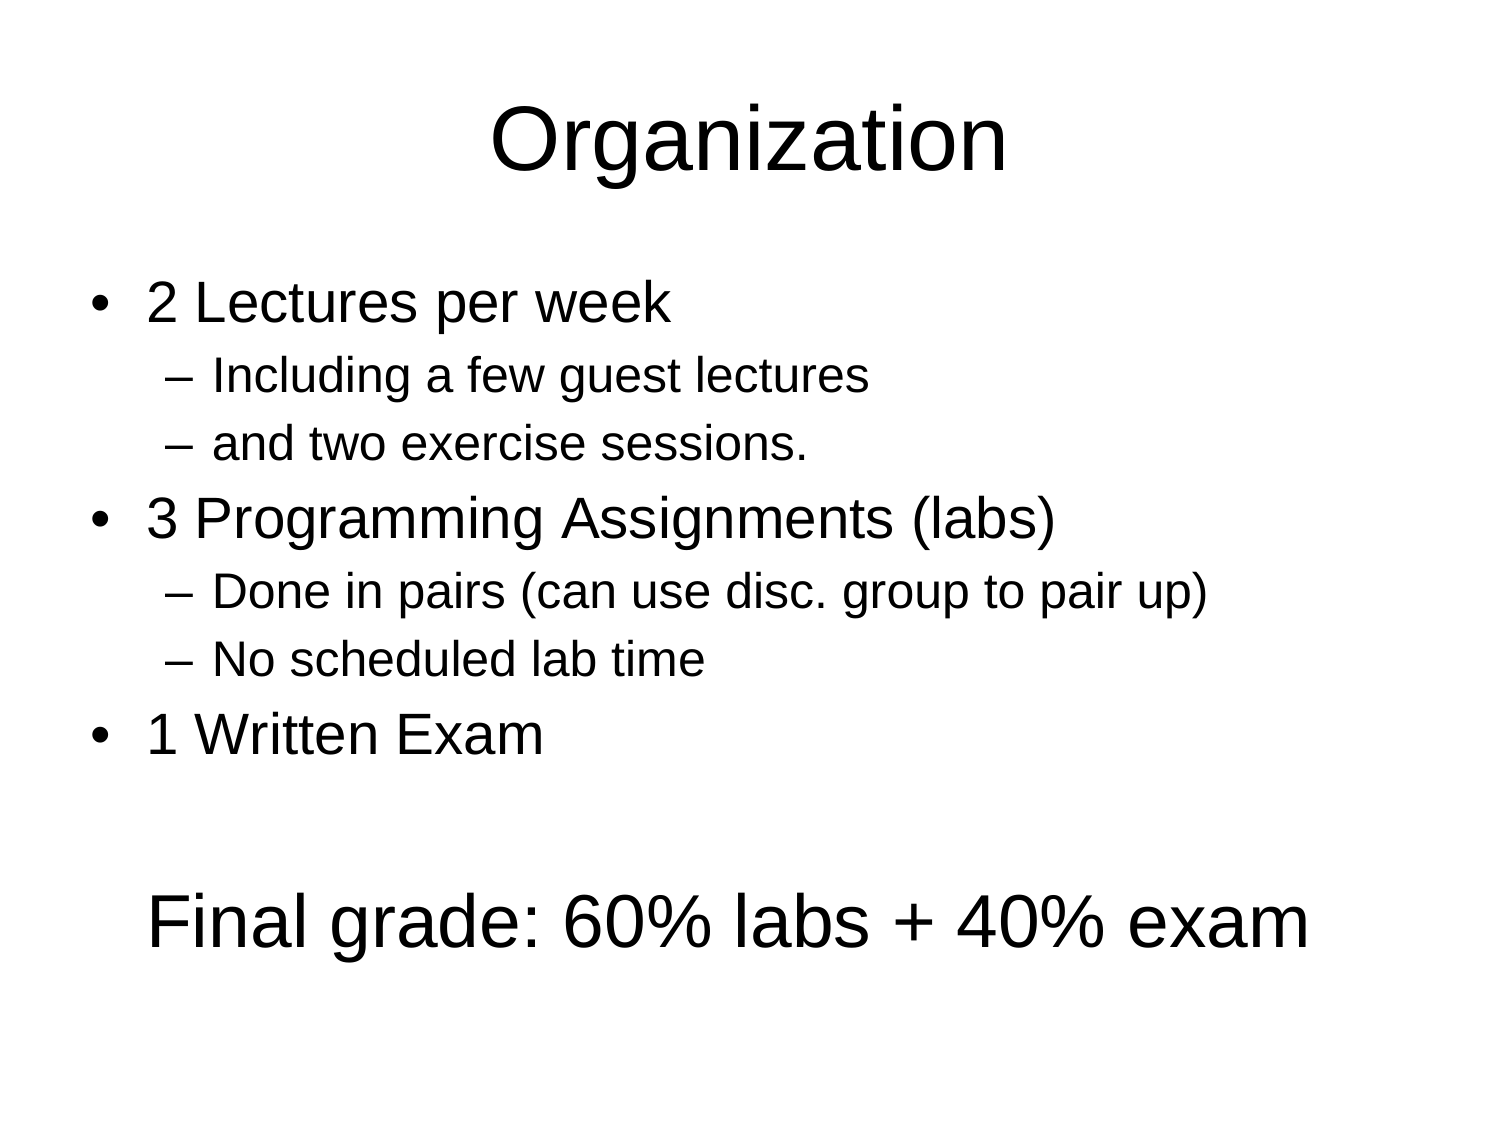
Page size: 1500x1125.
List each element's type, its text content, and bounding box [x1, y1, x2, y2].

list 2 Lectures per week Including a few guest lectures and two exercise sessions. 3 Programming Assignments (labs) Done in pairs (can use disc. group to pair up) No scheduled lab time 1 Written Exam Final grade: 60% labs + 40% exam [75, 262, 1426, 1055]
title Organization [75, 45, 1426, 233]
